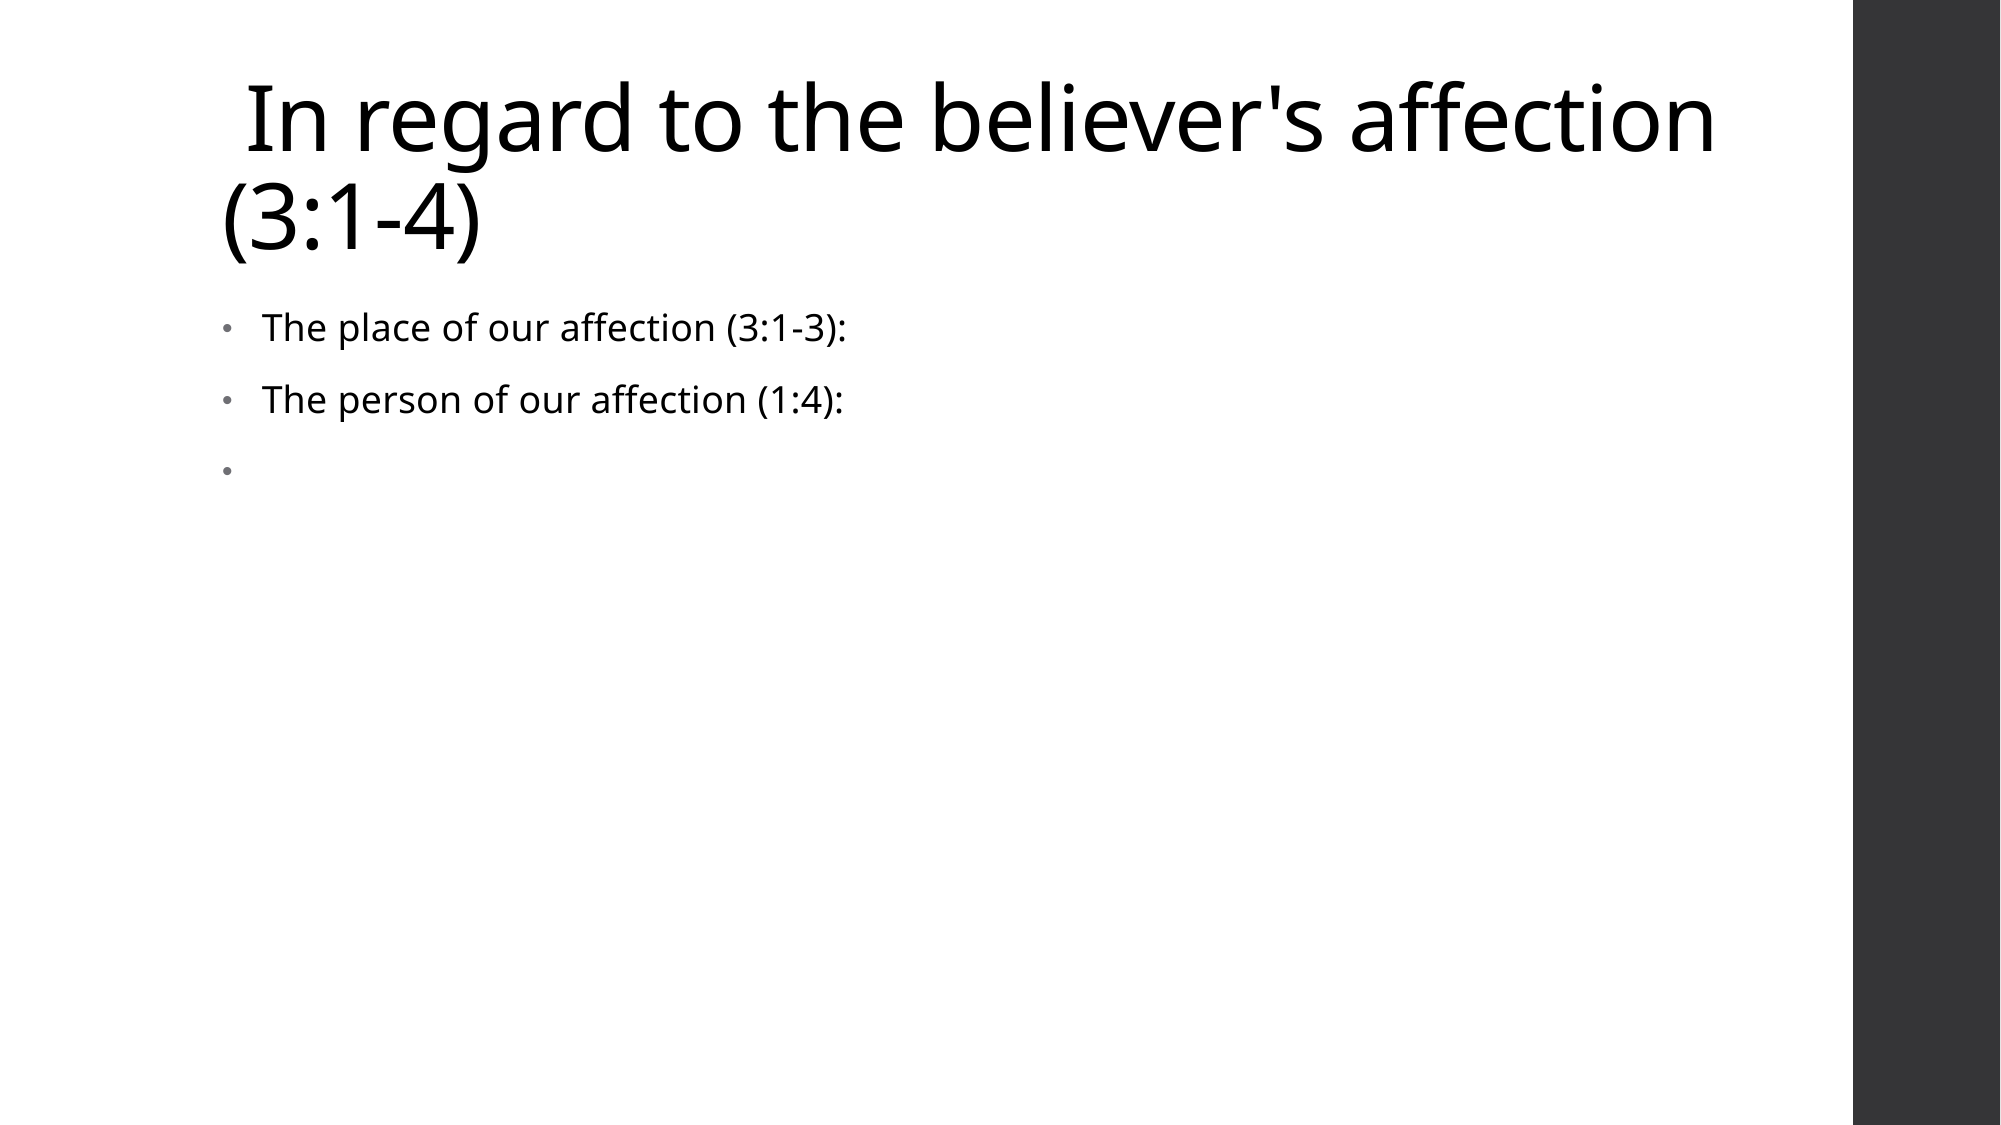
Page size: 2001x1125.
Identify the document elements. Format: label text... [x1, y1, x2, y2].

title In regard to the believer's affection (3:1-4) [206, 60, 1797, 278]
list The place of our affection (3:1-3): The person of our affection (1:4): [206, 299, 1617, 1014]
